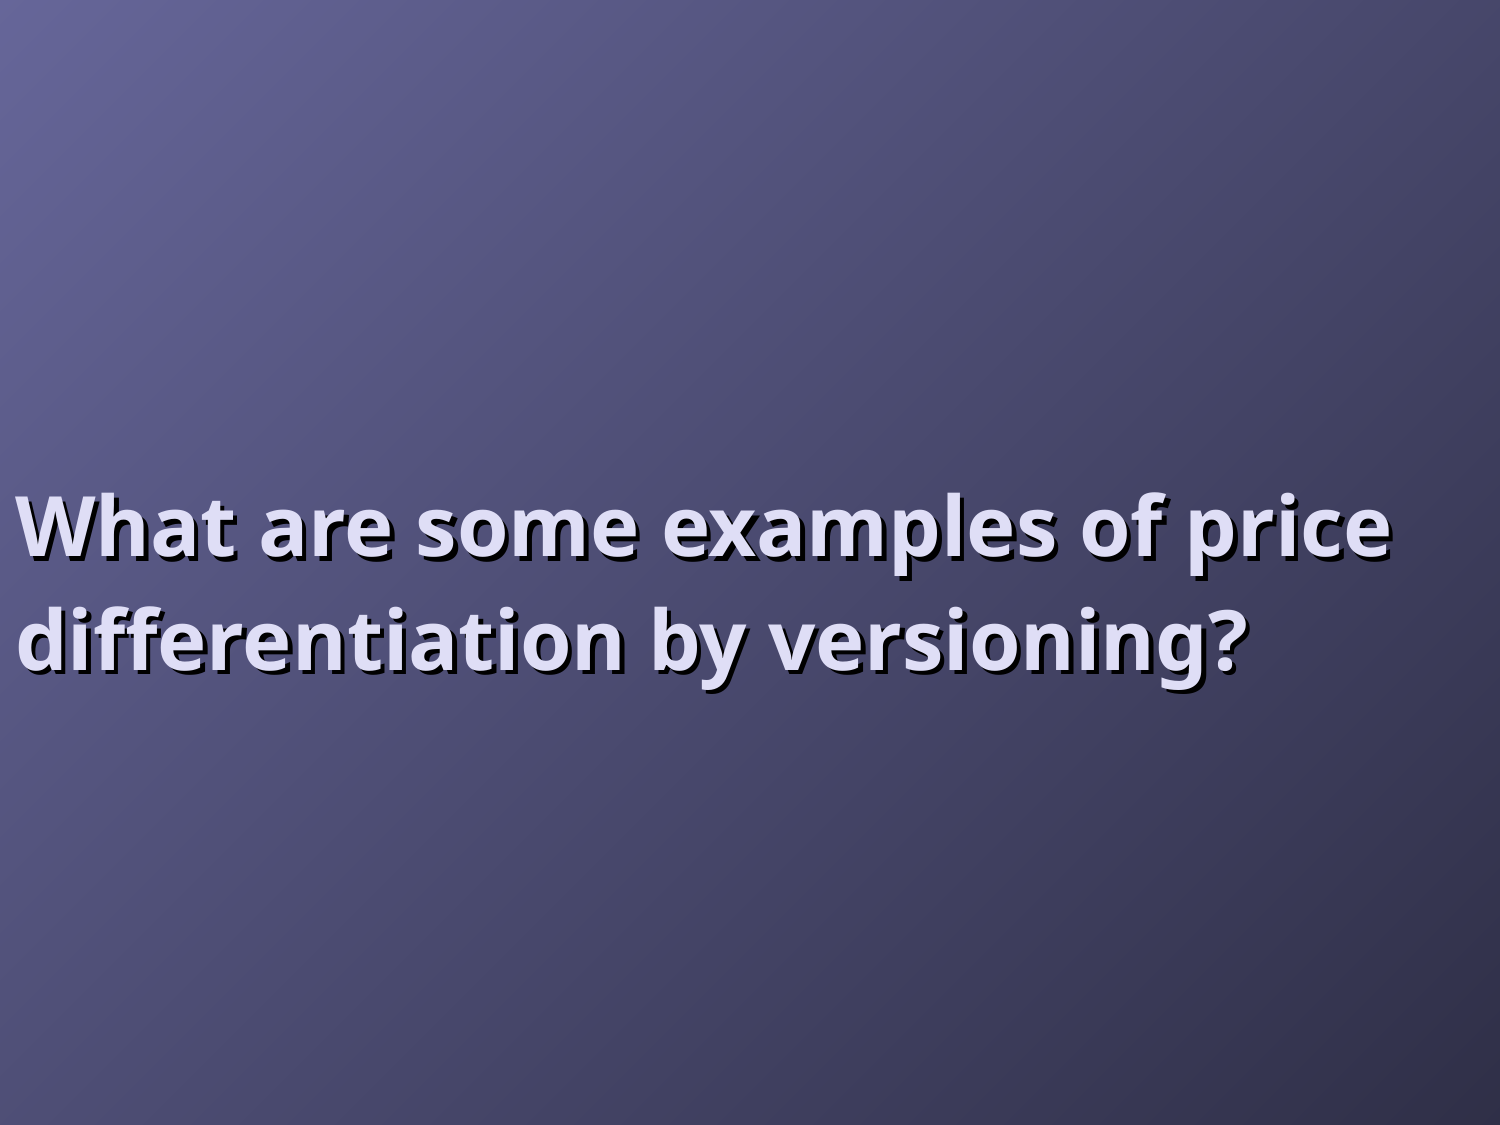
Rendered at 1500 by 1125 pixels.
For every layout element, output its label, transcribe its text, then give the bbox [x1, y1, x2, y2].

title What are some examples of price differentiation by versioning? [0, 473, 1500, 689]
